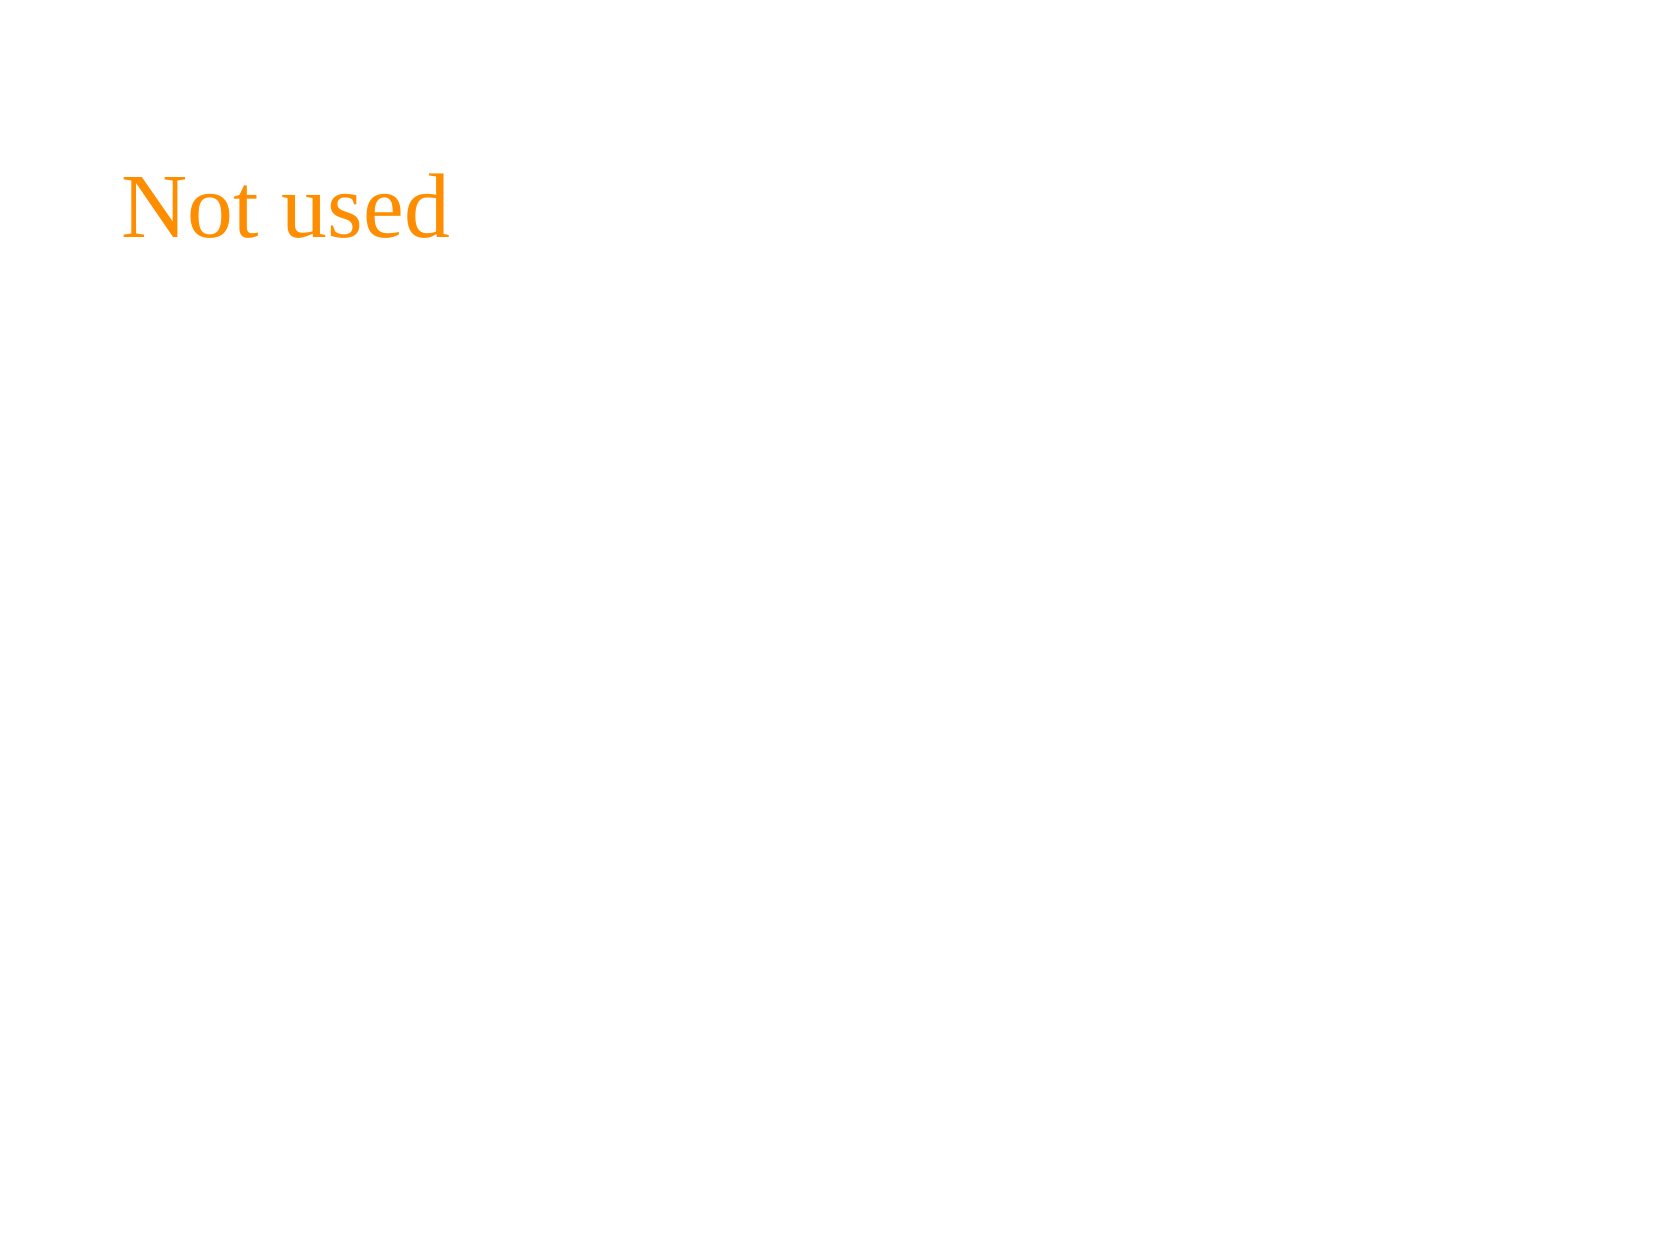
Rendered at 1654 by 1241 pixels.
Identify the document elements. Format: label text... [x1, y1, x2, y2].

title Not used [121, 102, 1534, 311]
